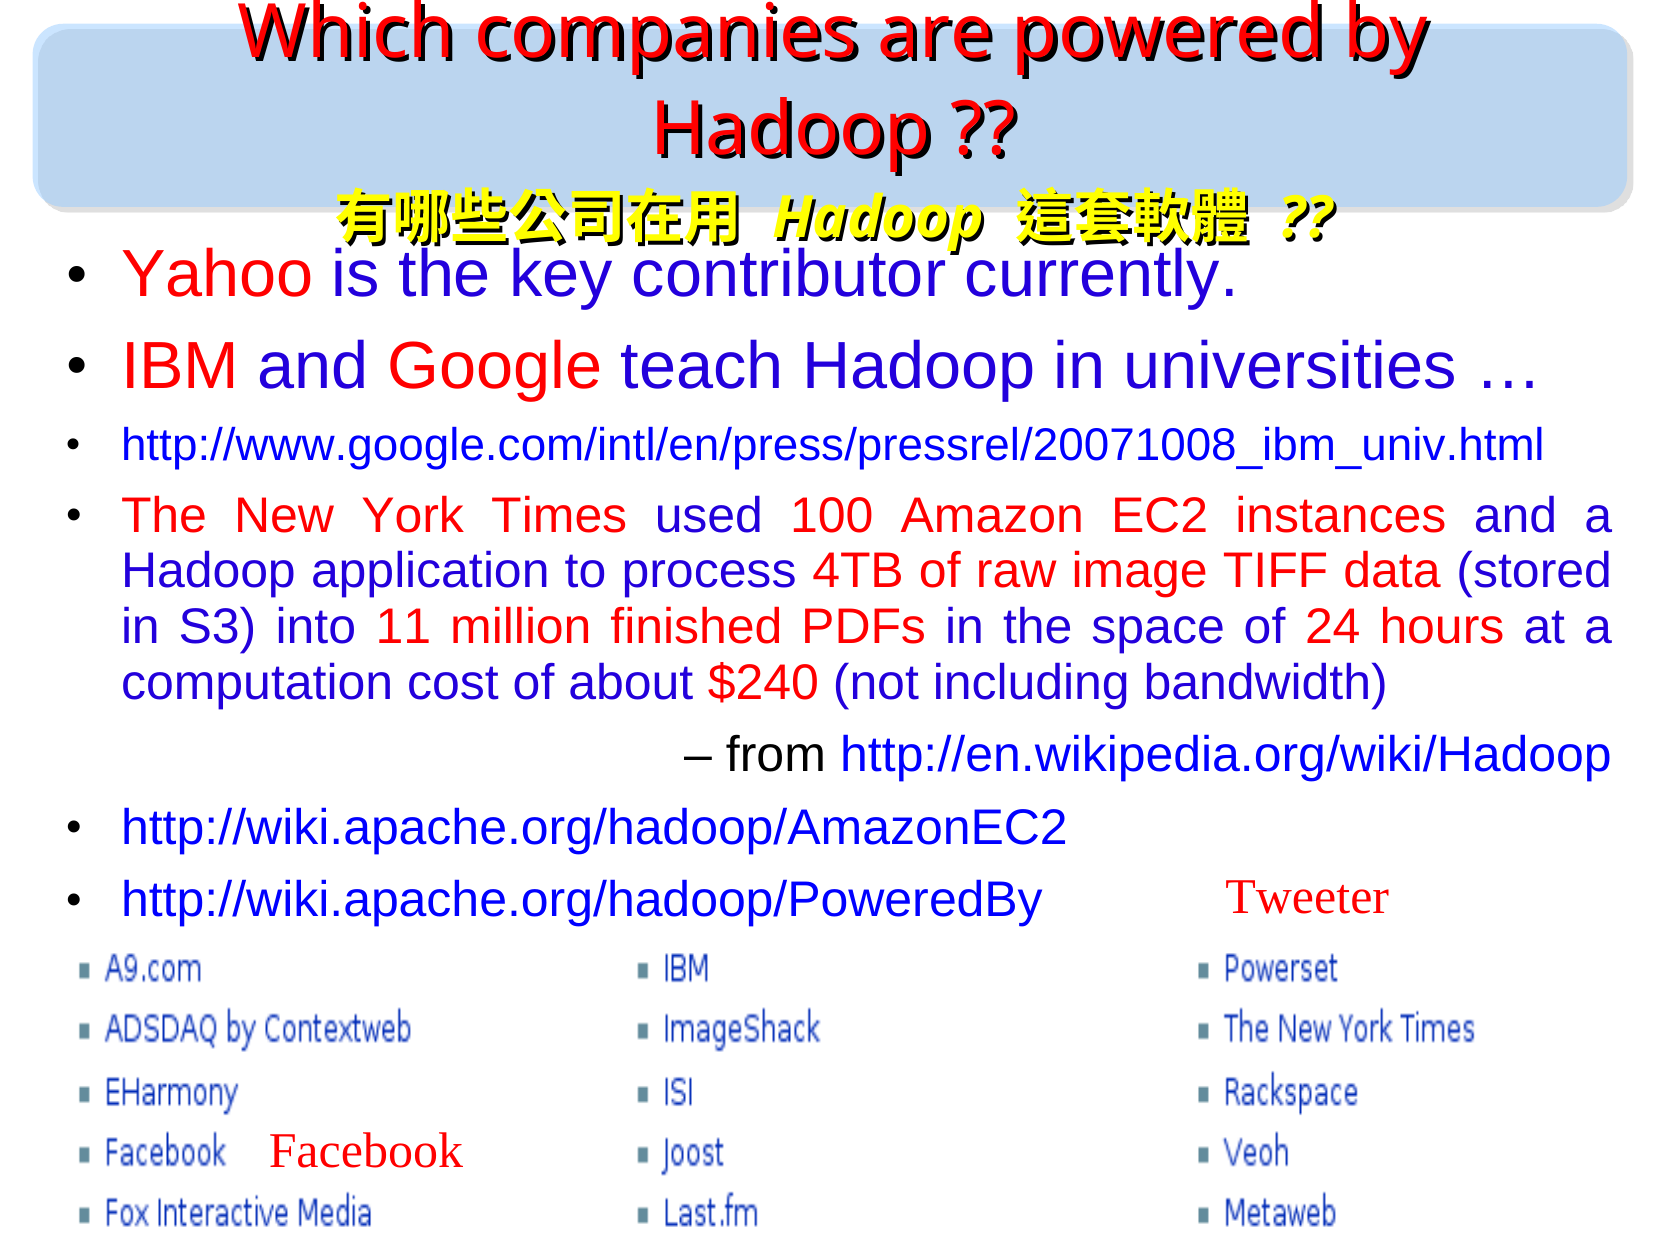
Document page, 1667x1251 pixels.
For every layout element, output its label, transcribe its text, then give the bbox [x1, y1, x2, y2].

text_box [1096, 23, 1107, 28]
text_box [1141, 23, 1153, 28]
text_box [1271, 23, 1285, 28]
text_box [914, 23, 925, 28]
text_box [1337, 23, 1628, 207]
title Which companies are powered by Hadoop ?? 有哪些公司在用 Hadoop 這套軟體 ?? [124, 28, 1542, 206]
text_box [304, 23, 313, 28]
text_box [986, 23, 1017, 28]
text_box Facebook [253, 1110, 579, 1186]
text_box [510, 23, 518, 28]
text_box [815, 23, 825, 28]
text_box [32, 23, 347, 207]
picture [66, 940, 1607, 1245]
text_box [284, 23, 294, 28]
text_box [347, 23, 359, 28]
text_box [1227, 23, 1243, 28]
text_box [709, 23, 720, 28]
text_box [1322, 23, 1349, 28]
text_box [621, 23, 632, 28]
text_box [1052, 23, 1066, 28]
text_box [548, 23, 561, 28]
text_box [856, 23, 890, 28]
text_box [666, 23, 685, 28]
list Yahoo is the key contributor currently. IBM and Google teach Hadoop in universities … http://www.google.com/intl/en/press/pressrel/20071008_ibm_univ.html The New York Times used 100 Amazon EC2 instances and a Hadoop application to process 4TB of raw image TIFF data (stored in S3) into 11 million finished PDFs in the space of 24 hours at a computation cost of about $240 (not including bandwidth) – from http://en.wikipedia.org/wiki/Hadoop http://wiki.apache.org/hadoop/AmazonEC2 http://wiki.apache.org/hadoop/PoweredBy [64, 236, 1613, 933]
text_box [1198, 23, 1210, 28]
text_box [448, 23, 481, 28]
text_box [1383, 23, 1393, 28]
text_box [1401, 23, 1418, 28]
text_box [370, 23, 379, 28]
text_box [942, 23, 958, 28]
text_box Tweeter [1210, 856, 1536, 932]
text_box [777, 23, 787, 28]
text_box [1115, 23, 1127, 28]
text_box [755, 23, 766, 28]
text_box [253, 23, 262, 28]
